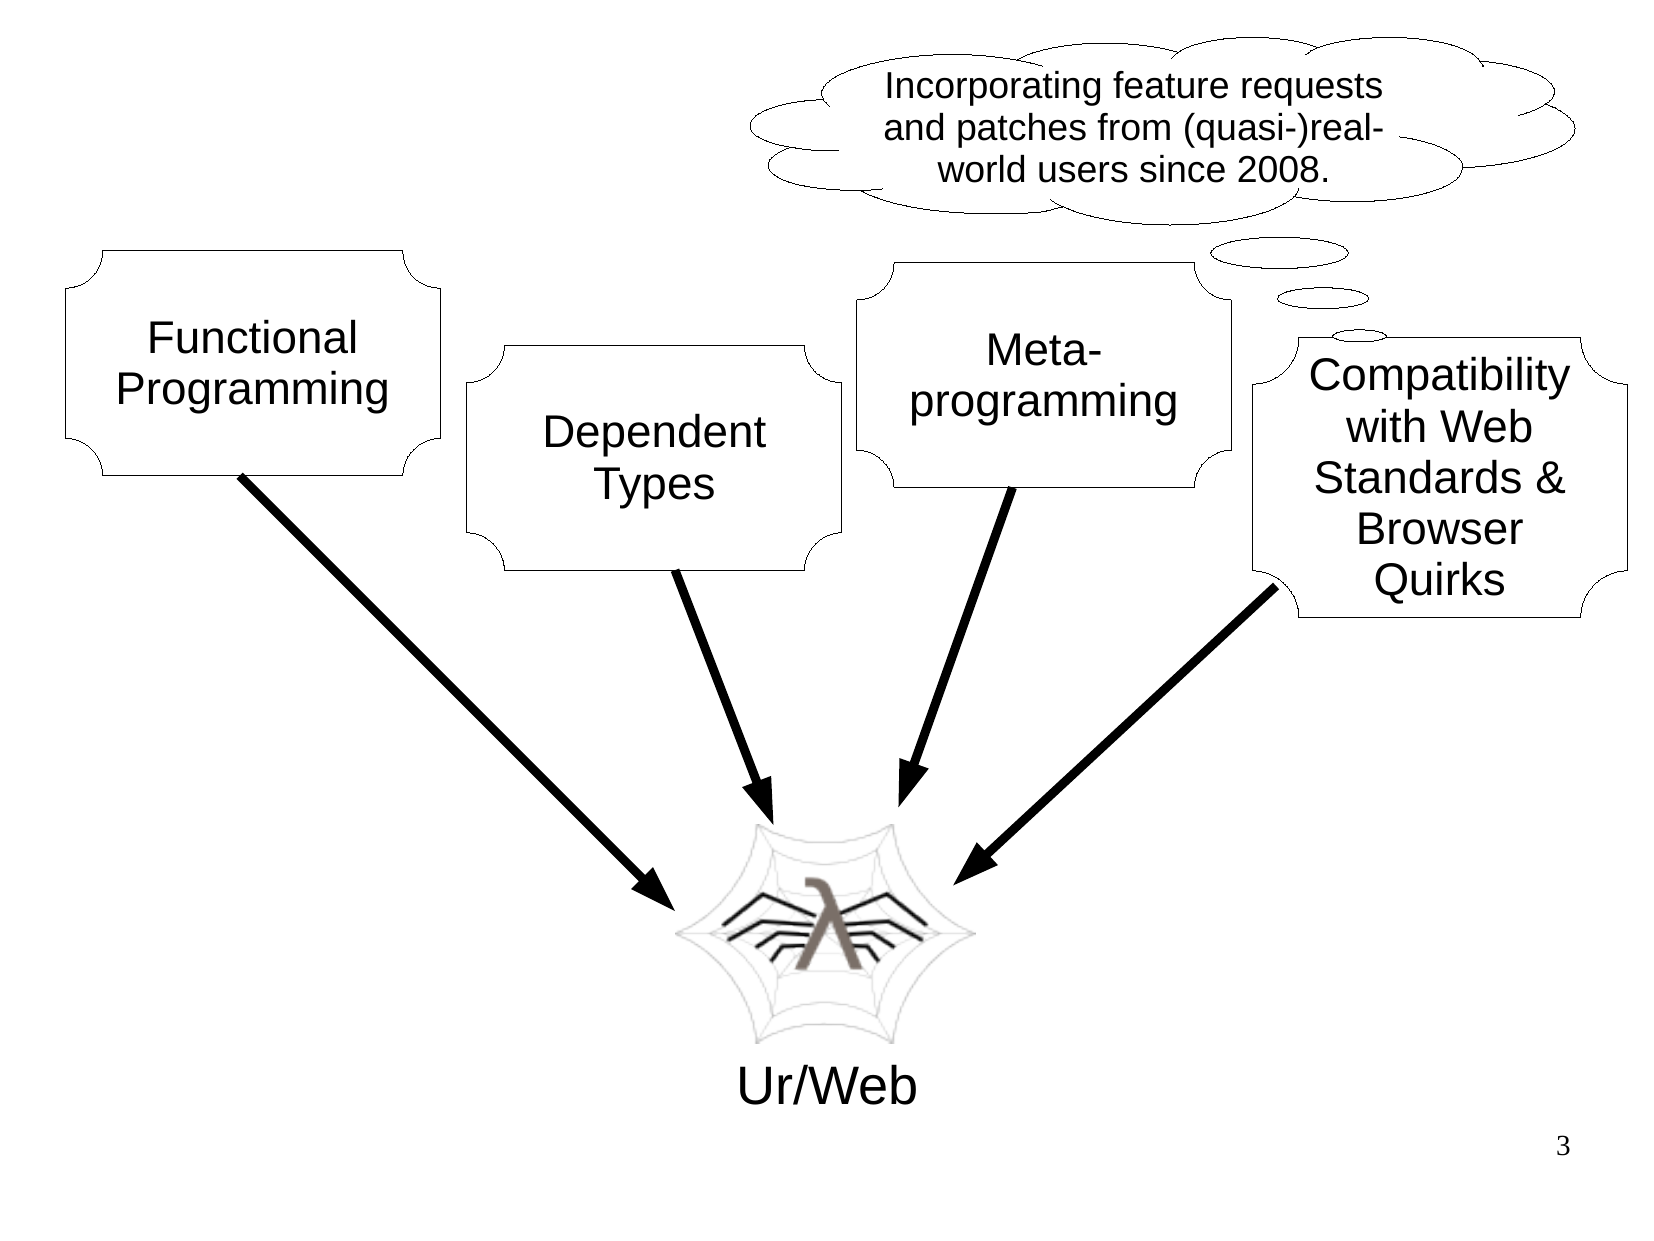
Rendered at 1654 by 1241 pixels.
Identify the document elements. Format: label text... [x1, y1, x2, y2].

text_box Incorporating feature requests and patches from (quasi-)real-world users since 2008. [750, 37, 1576, 226]
text_box Dependent Types [466, 345, 842, 571]
text_box Incorporating feature requests and patches from (quasi-)real-world users since 2008. [1277, 287, 1369, 309]
text_box Incorporating feature requests and patches from (quasi-)real-world users since 2008. [1210, 237, 1349, 269]
picture [675, 824, 976, 1044]
text_box Meta-programming [856, 262, 1232, 488]
text_box Compatibility with Web Standards & Browser Quirks [1252, 337, 1628, 618]
text_box Ur/Web [721, 1047, 947, 1124]
text_box Functional Programming [65, 250, 441, 476]
